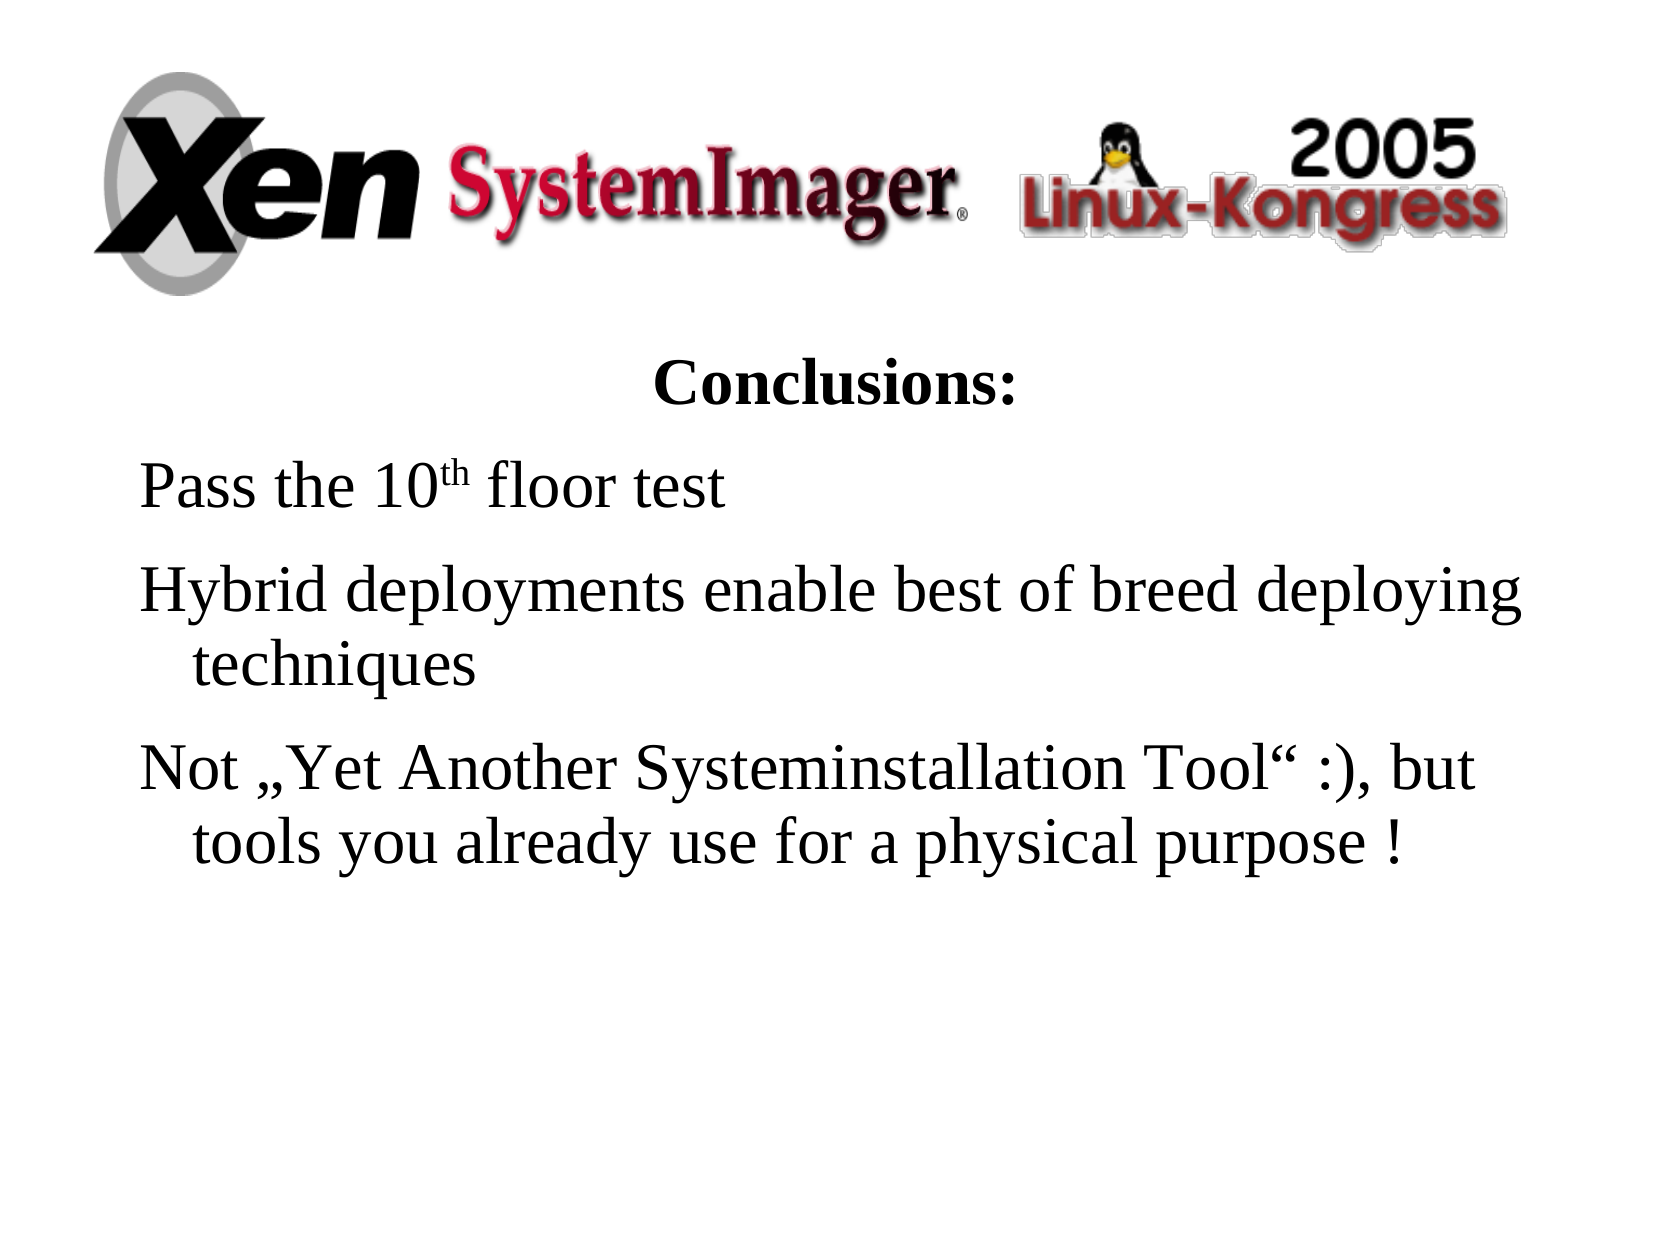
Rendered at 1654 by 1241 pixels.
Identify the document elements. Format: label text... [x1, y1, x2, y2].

list Conclusions: Pass the 10th floor test Hybrid deployments enable best of breed deploying techniques Not „Yet Another Systeminstallation Tool“ :), but tools you already use for a physical purpose ! [121, 344, 1534, 1127]
picture [1006, 106, 1524, 265]
picture [93, 72, 420, 296]
picture [445, 132, 971, 254]
